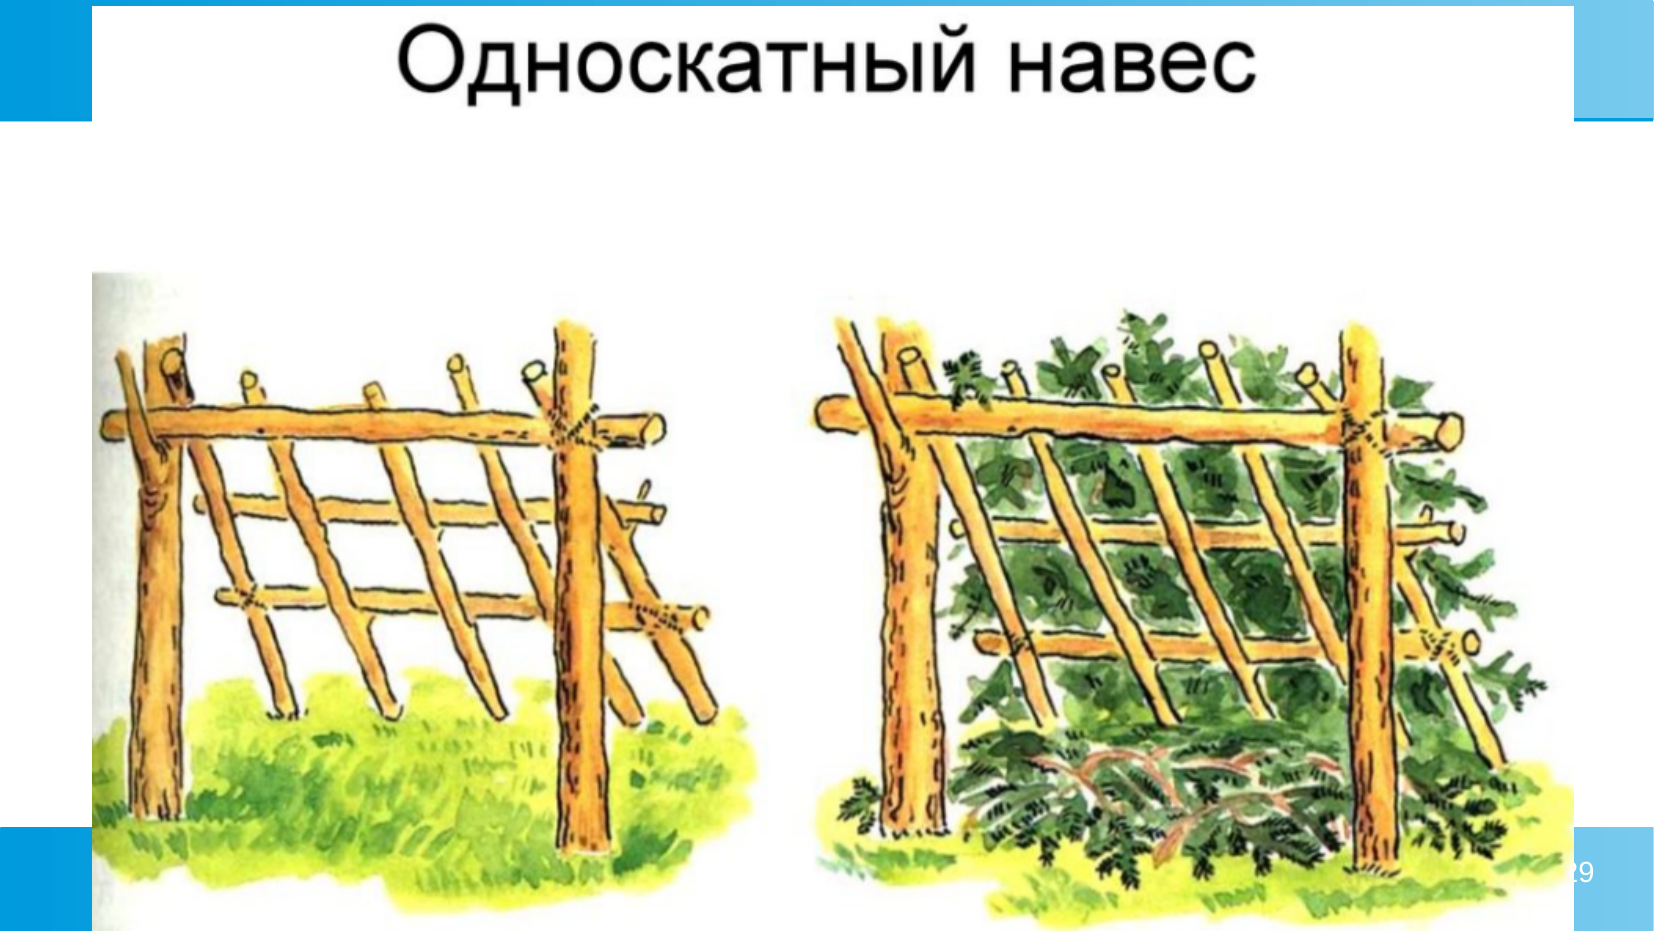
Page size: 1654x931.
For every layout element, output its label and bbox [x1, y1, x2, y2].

picture [92, 6, 1574, 931]
